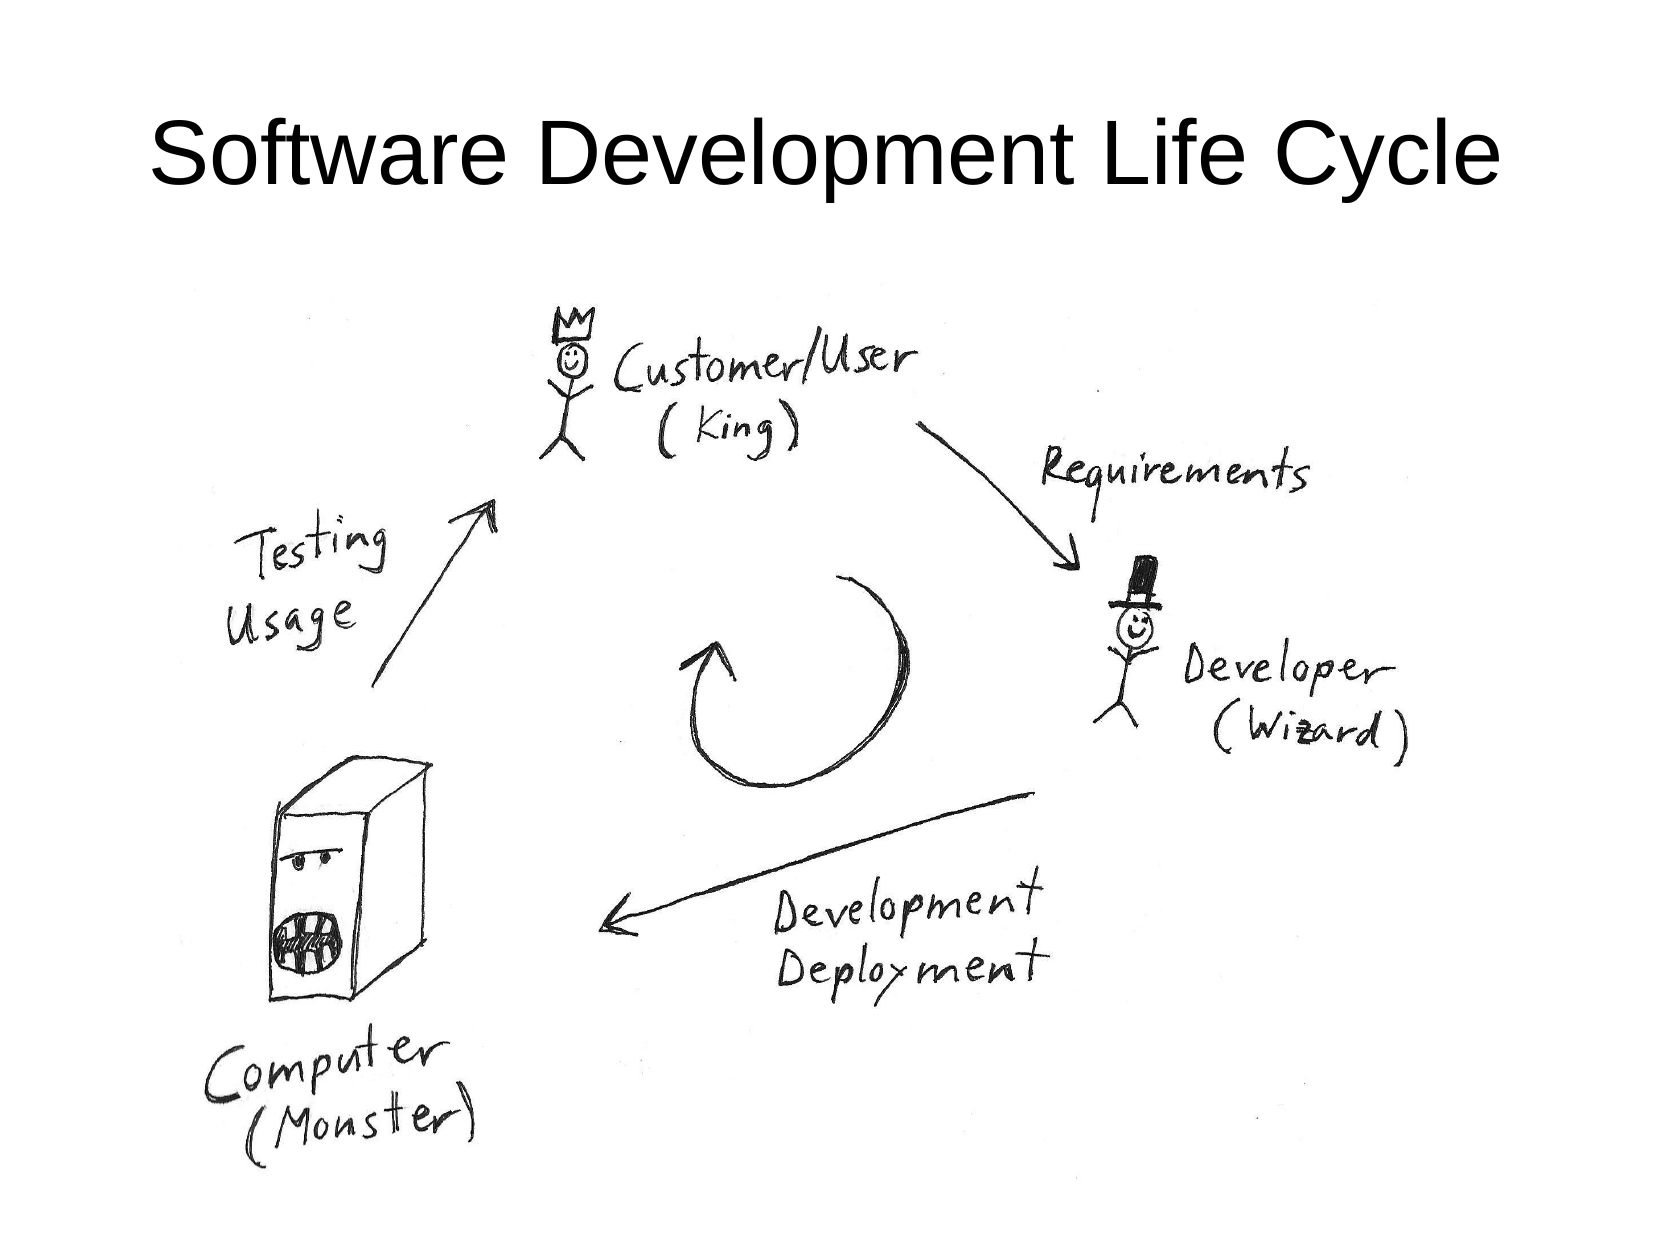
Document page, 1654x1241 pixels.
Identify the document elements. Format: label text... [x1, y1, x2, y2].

picture [177, 265, 1418, 1182]
title Software Development Life Cycle [82, 49, 1571, 257]
